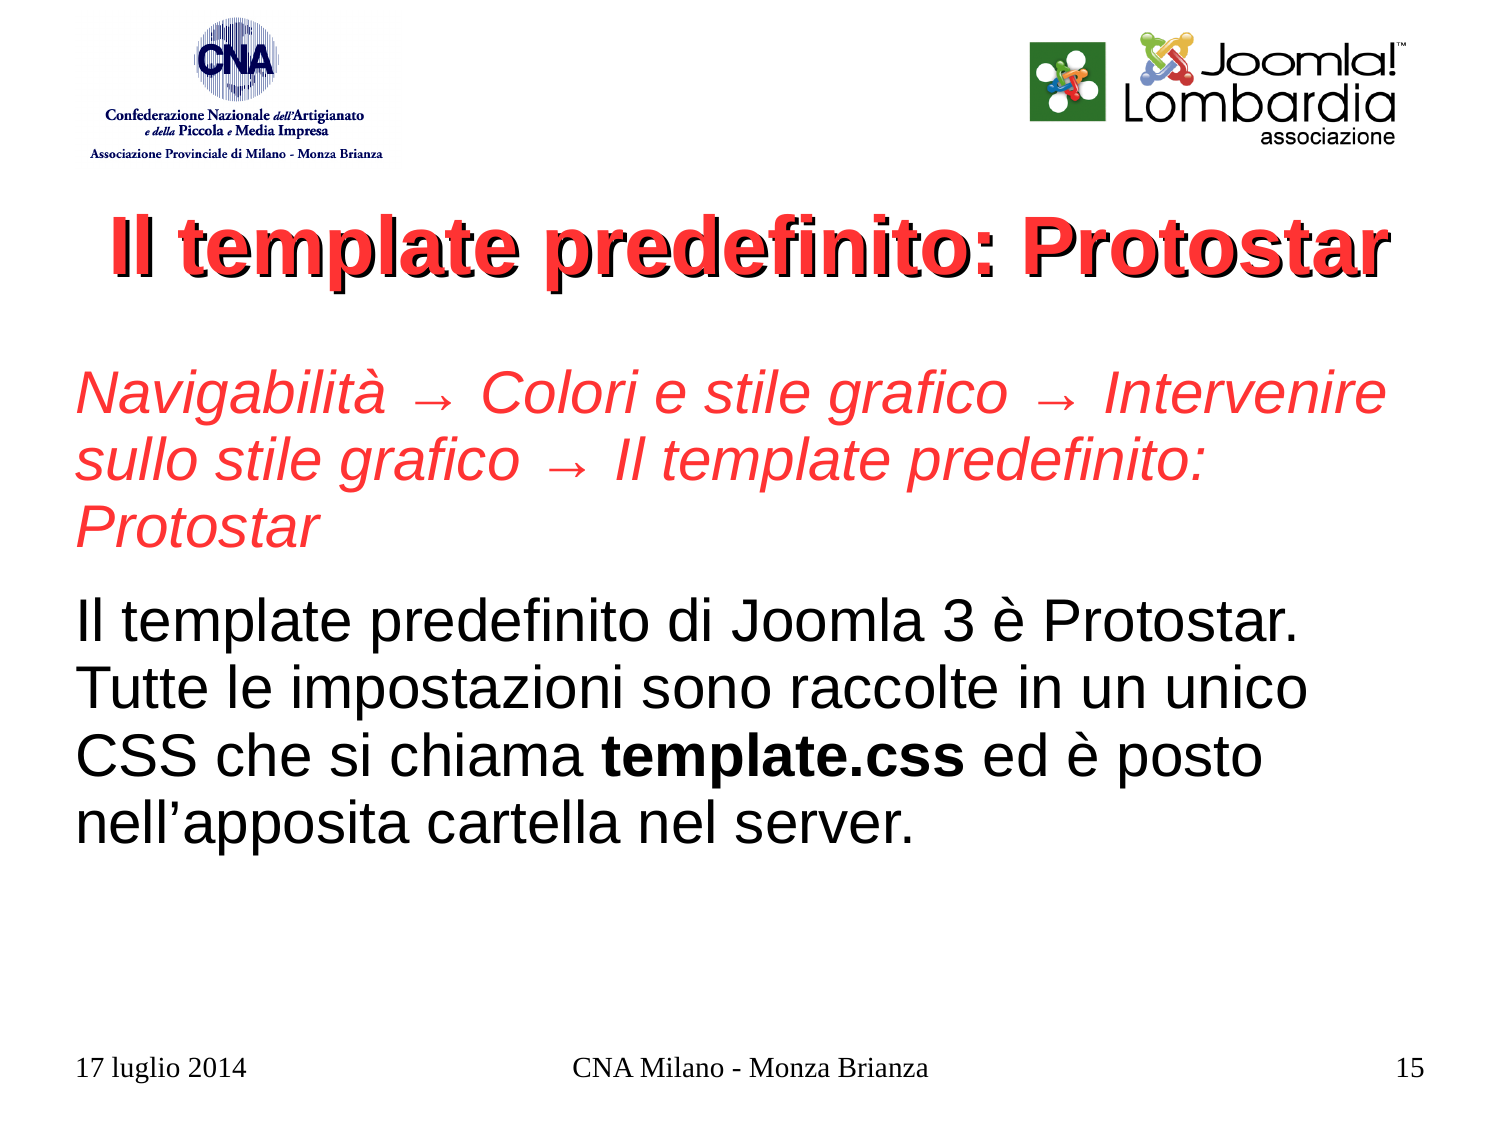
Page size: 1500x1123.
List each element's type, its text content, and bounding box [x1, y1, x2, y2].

picture [1012, 21, 1426, 169]
picture [75, 10, 402, 151]
list Navigabilità → Colori e stile grafico → Intervenire sullo stile grafico → Il template predefinito: Protostar Il template predefinito di Joomla 3 è Protostar. Tutte le impostazioni sono raccolte in un unico CSS che si chiama template.css ed è posto nell’apposita cartella nel server. [75, 358, 1425, 1010]
title Il template predefinito: Protostar [75, 151, 1425, 339]
